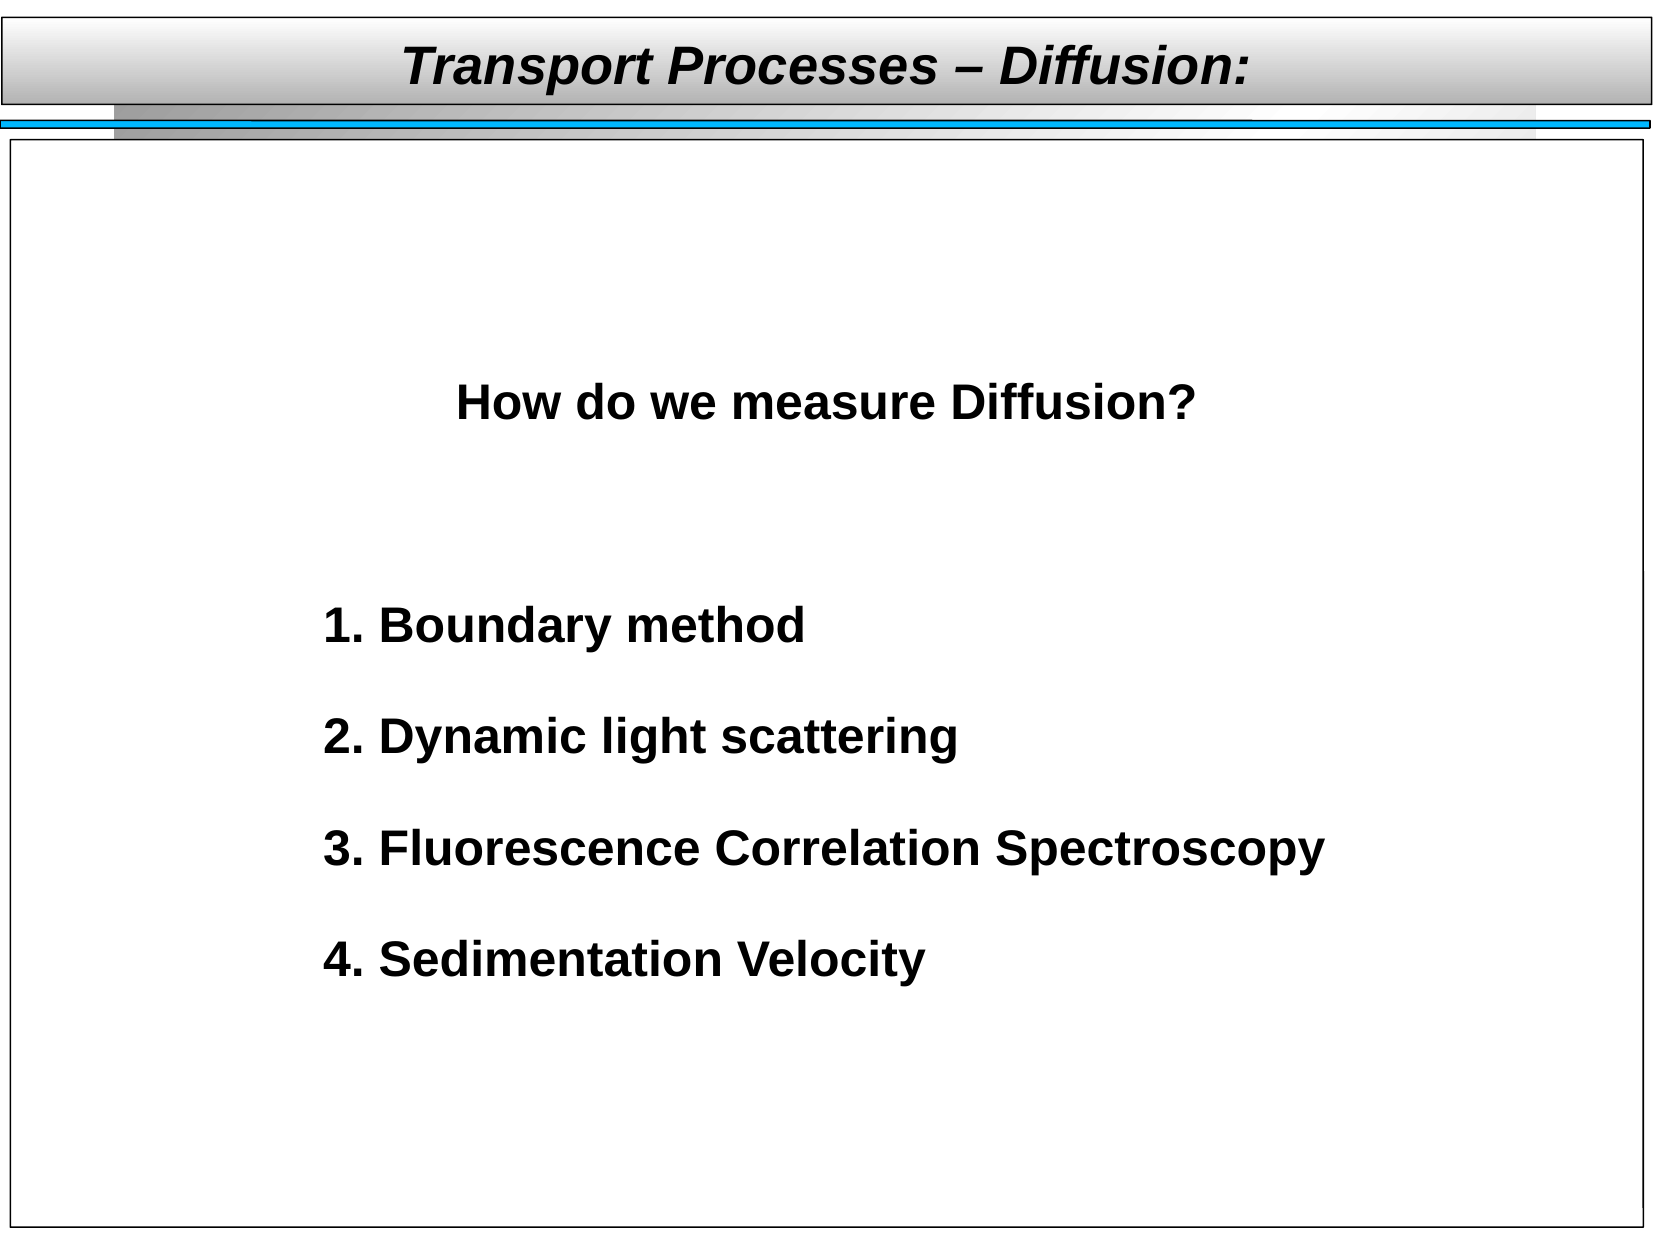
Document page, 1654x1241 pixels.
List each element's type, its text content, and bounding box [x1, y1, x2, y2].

text_box How do we measure Diffusion? 1. Boundary method 2. Dynamic light scattering 3. Fluorescence Correlation Spectroscopy 4. Sedimentation Velocity [308, 366, 1346, 995]
text_box Transport Processes – Diffusion: [1, 17, 1652, 105]
text_box [0, 120, 1651, 129]
text_box [10, 139, 1644, 1228]
